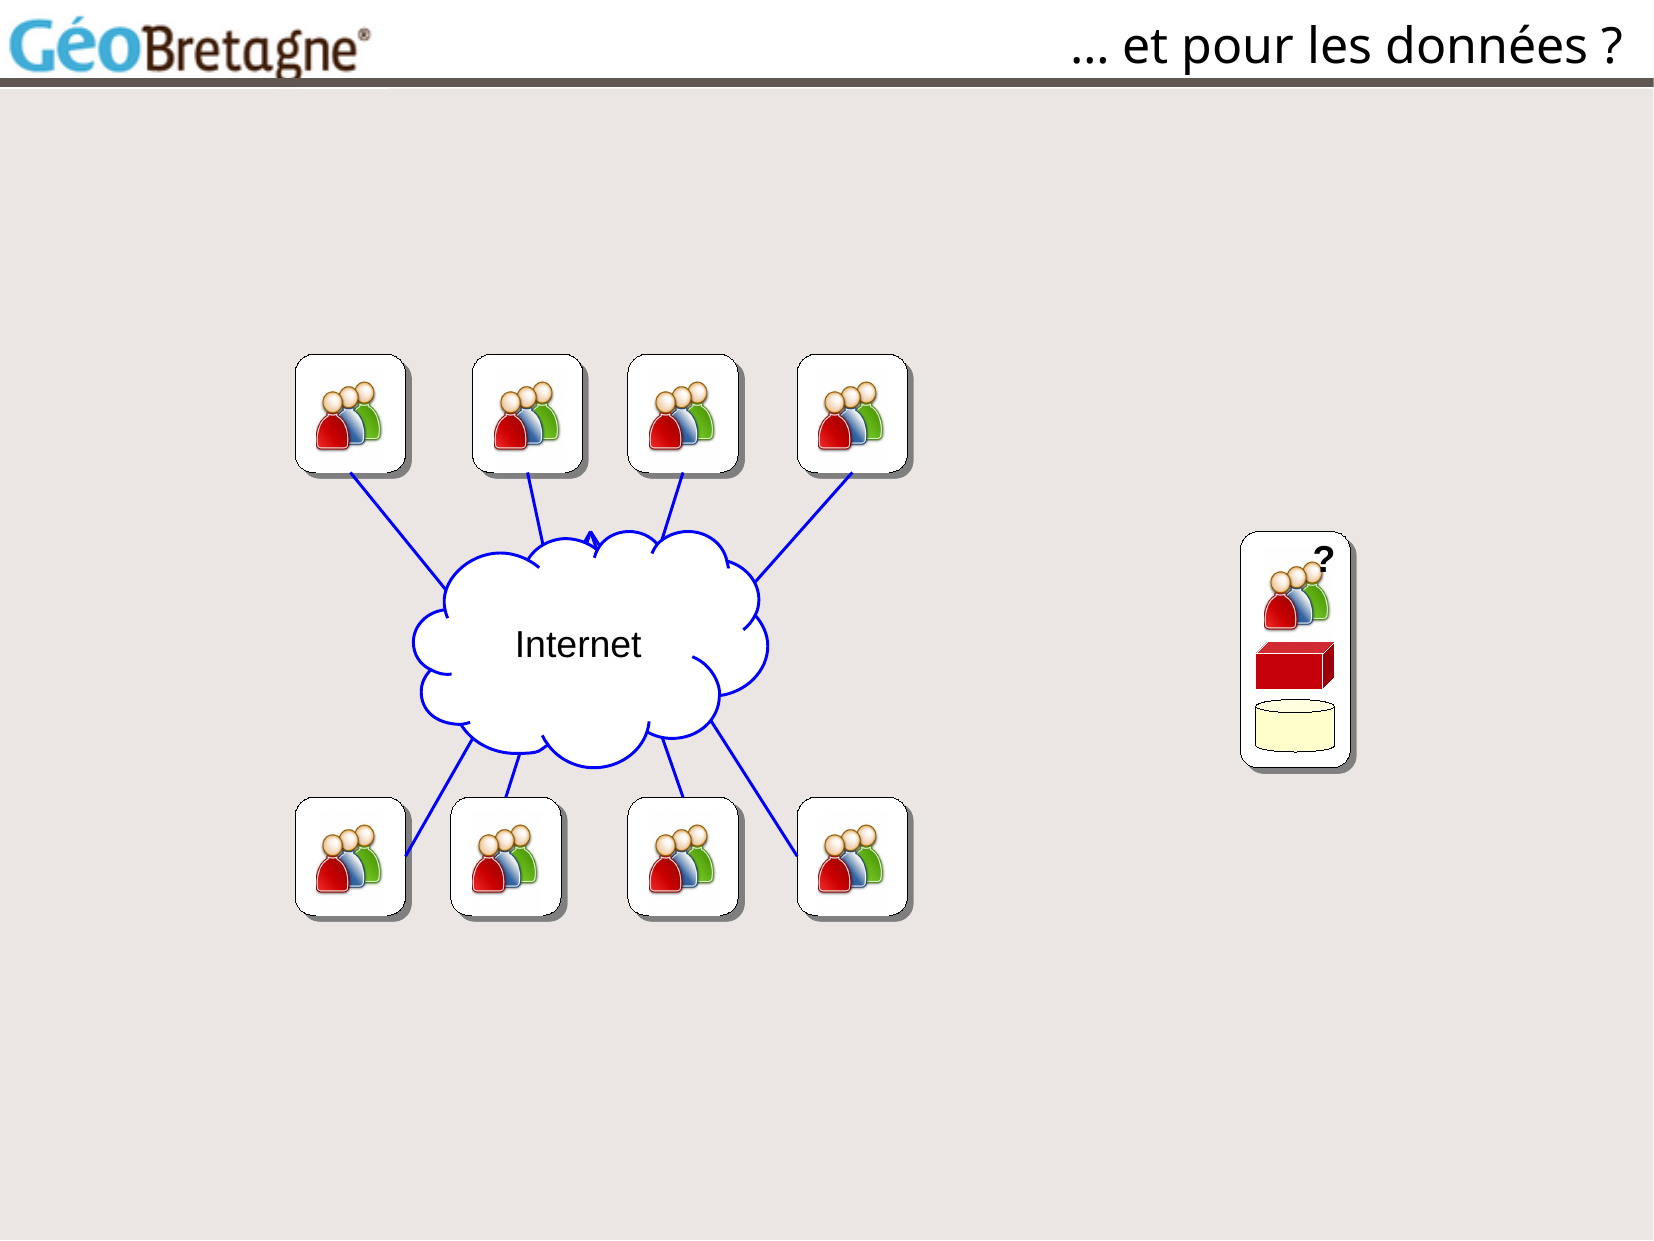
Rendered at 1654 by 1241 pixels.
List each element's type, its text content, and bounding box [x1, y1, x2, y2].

text_box [295, 354, 406, 473]
picture [316, 367, 387, 473]
text_box [472, 354, 583, 473]
text_box ? [1297, 531, 1351, 589]
text_box [295, 797, 406, 916]
picture [316, 810, 387, 916]
text_box [450, 797, 562, 916]
picture [649, 367, 720, 473]
text_box [1240, 531, 1351, 768]
picture [649, 810, 720, 916]
picture [818, 367, 889, 473]
text_box [797, 797, 908, 916]
title … et pour les données ? [383, 0, 1625, 89]
text_box Internet [413, 531, 768, 768]
picture [494, 367, 565, 473]
picture [1264, 547, 1335, 644]
picture [0, 0, 383, 78]
text_box [627, 354, 739, 473]
text_box [797, 354, 908, 473]
picture [818, 810, 889, 916]
text_box [627, 797, 739, 916]
picture [472, 810, 543, 916]
